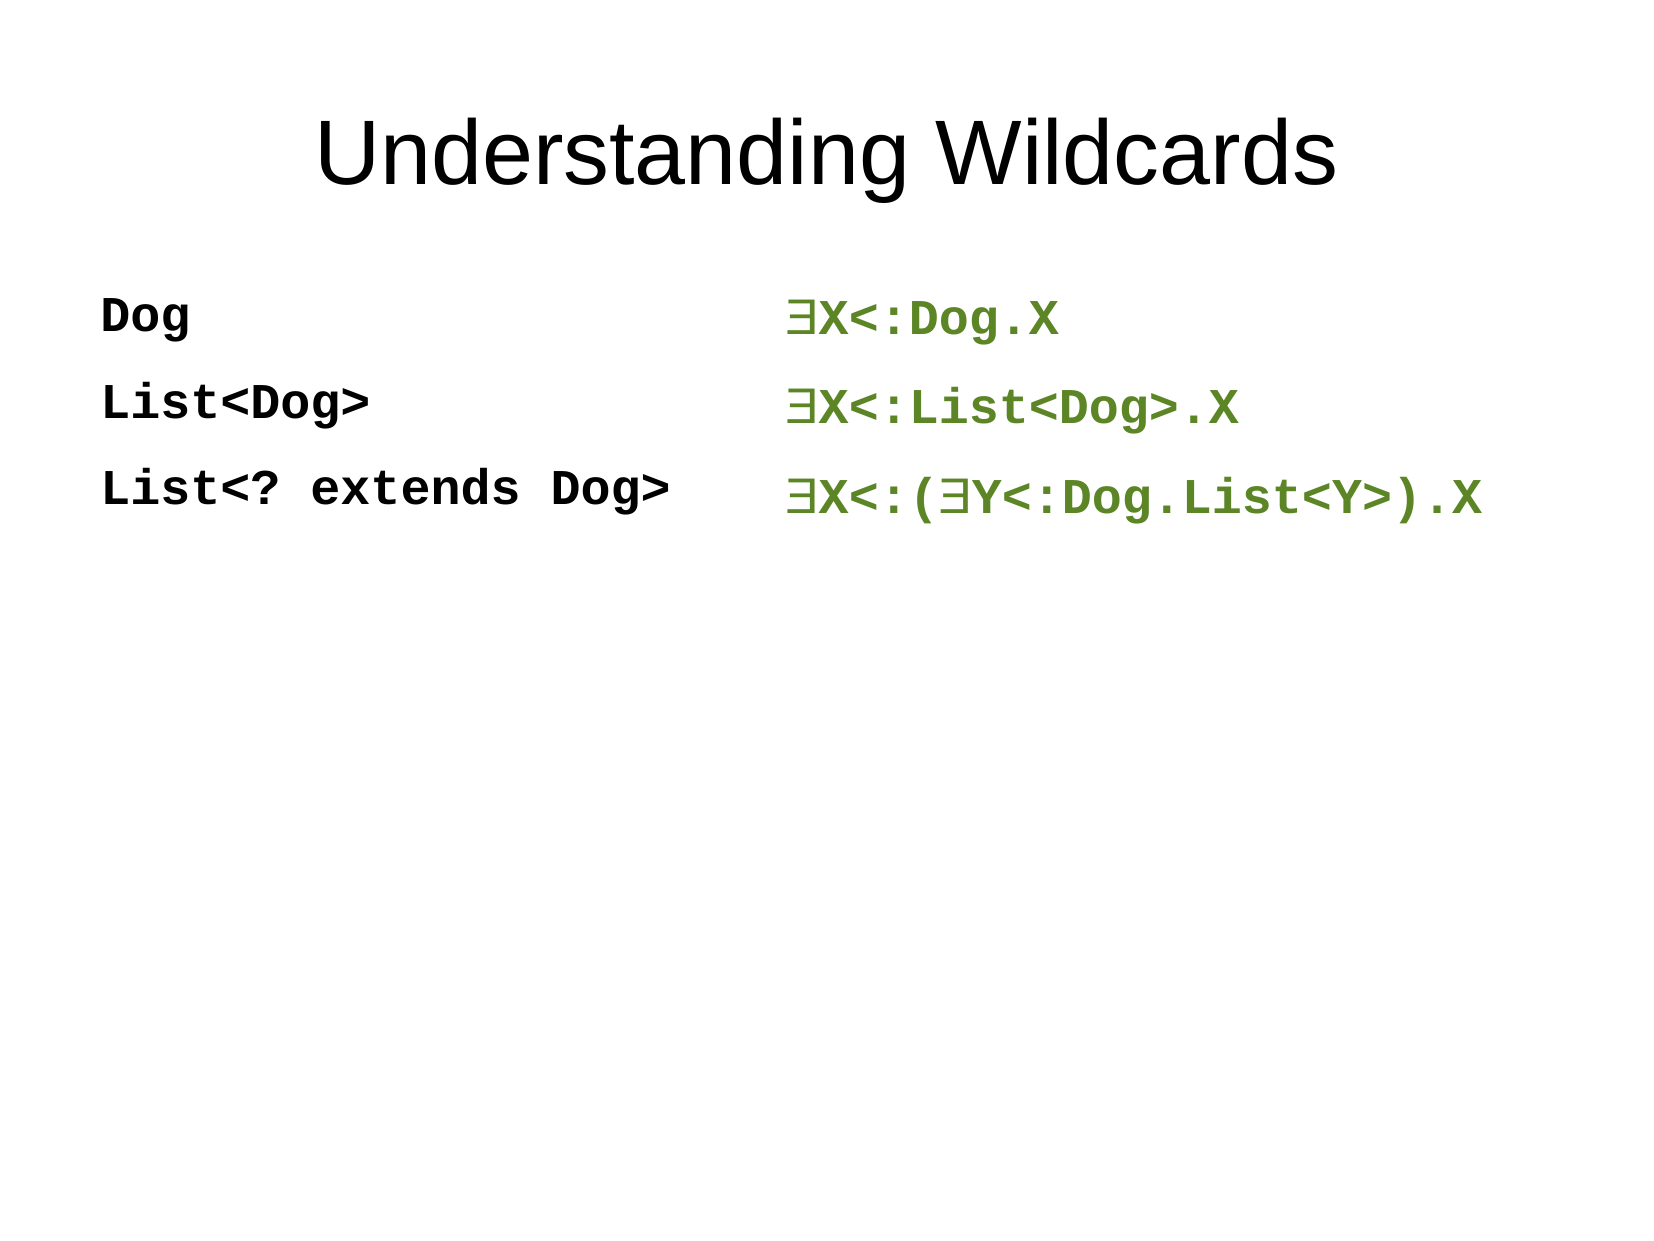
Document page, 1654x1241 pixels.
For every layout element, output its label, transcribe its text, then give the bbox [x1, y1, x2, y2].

list ƎX<:Dog.X ƎX<:List<Dog>.X ƎX<:(ƎY<:Dog.List<Y>).X [767, 288, 1625, 1093]
list Dog List<Dog> List<? extends Dog> [82, 290, 809, 1109]
title Understanding Wildcards [82, 49, 1571, 257]
